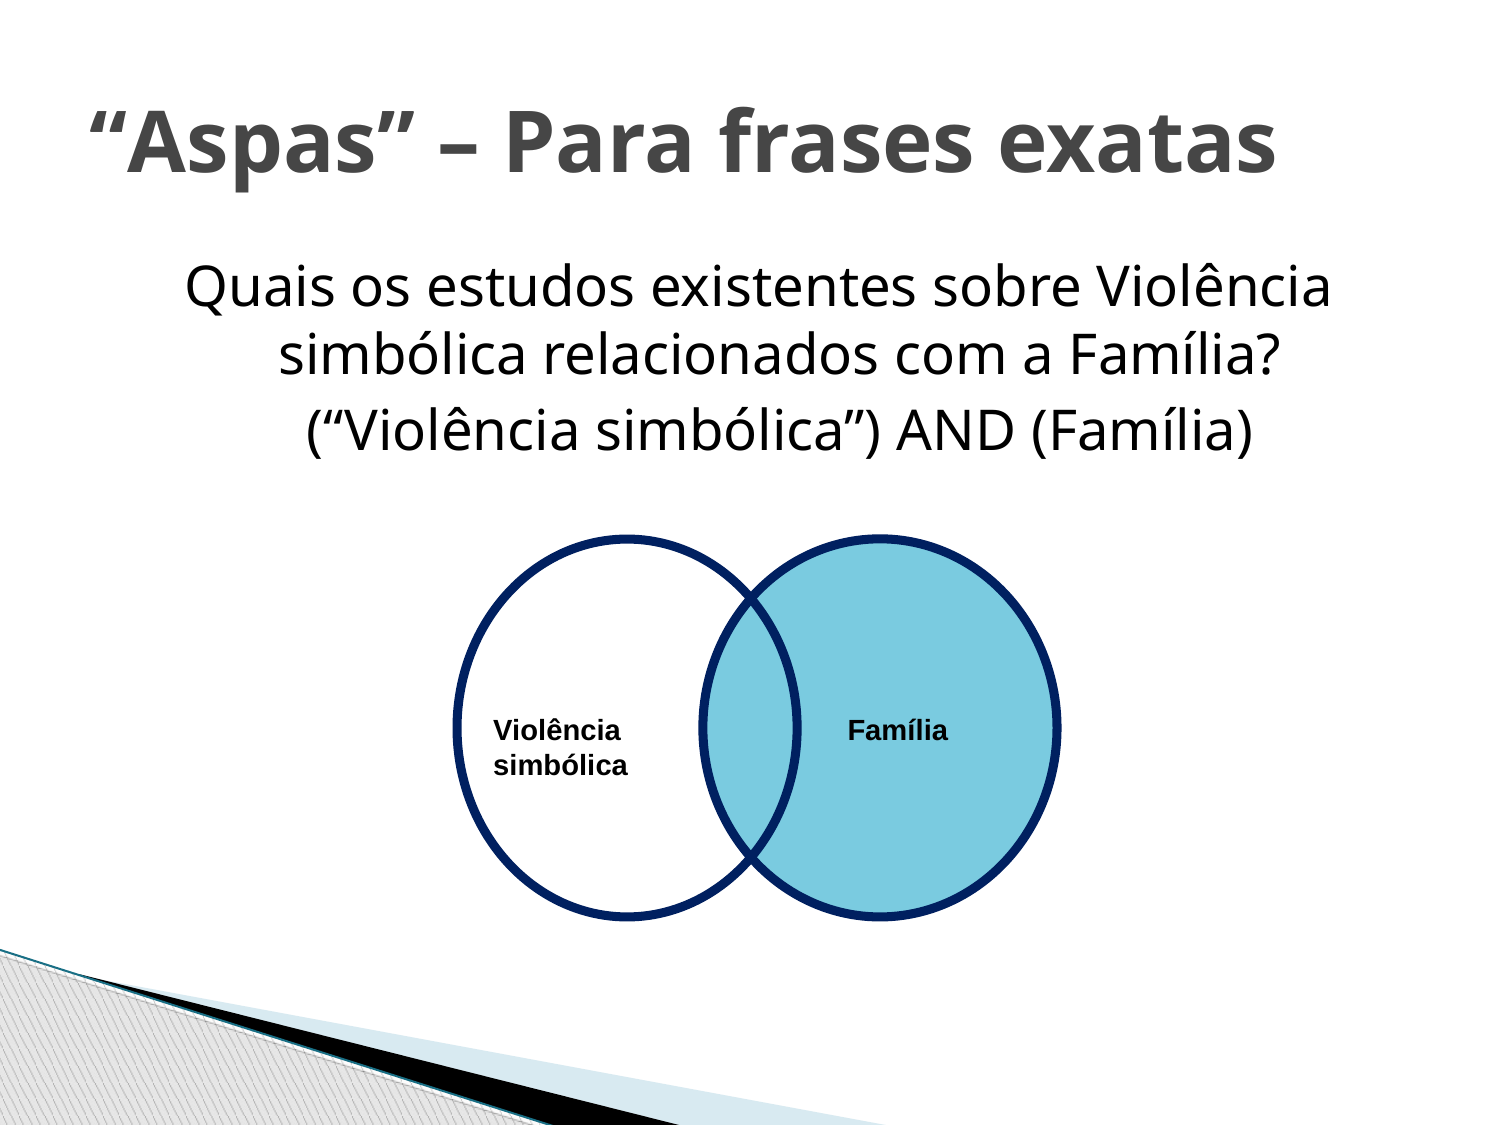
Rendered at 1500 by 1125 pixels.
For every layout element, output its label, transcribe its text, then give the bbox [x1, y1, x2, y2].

text_box Violência simbólica [478, 704, 656, 789]
text_box Família [832, 704, 1010, 754]
list Quais os estudos existentes sobre Violência simbólica relacionados com a Família? (“Violência simbólica”) AND (Família) [75, 242, 1425, 986]
text_box [457, 538, 1058, 917]
title “Aspas” – Para frases exatas [75, 45, 1425, 233]
